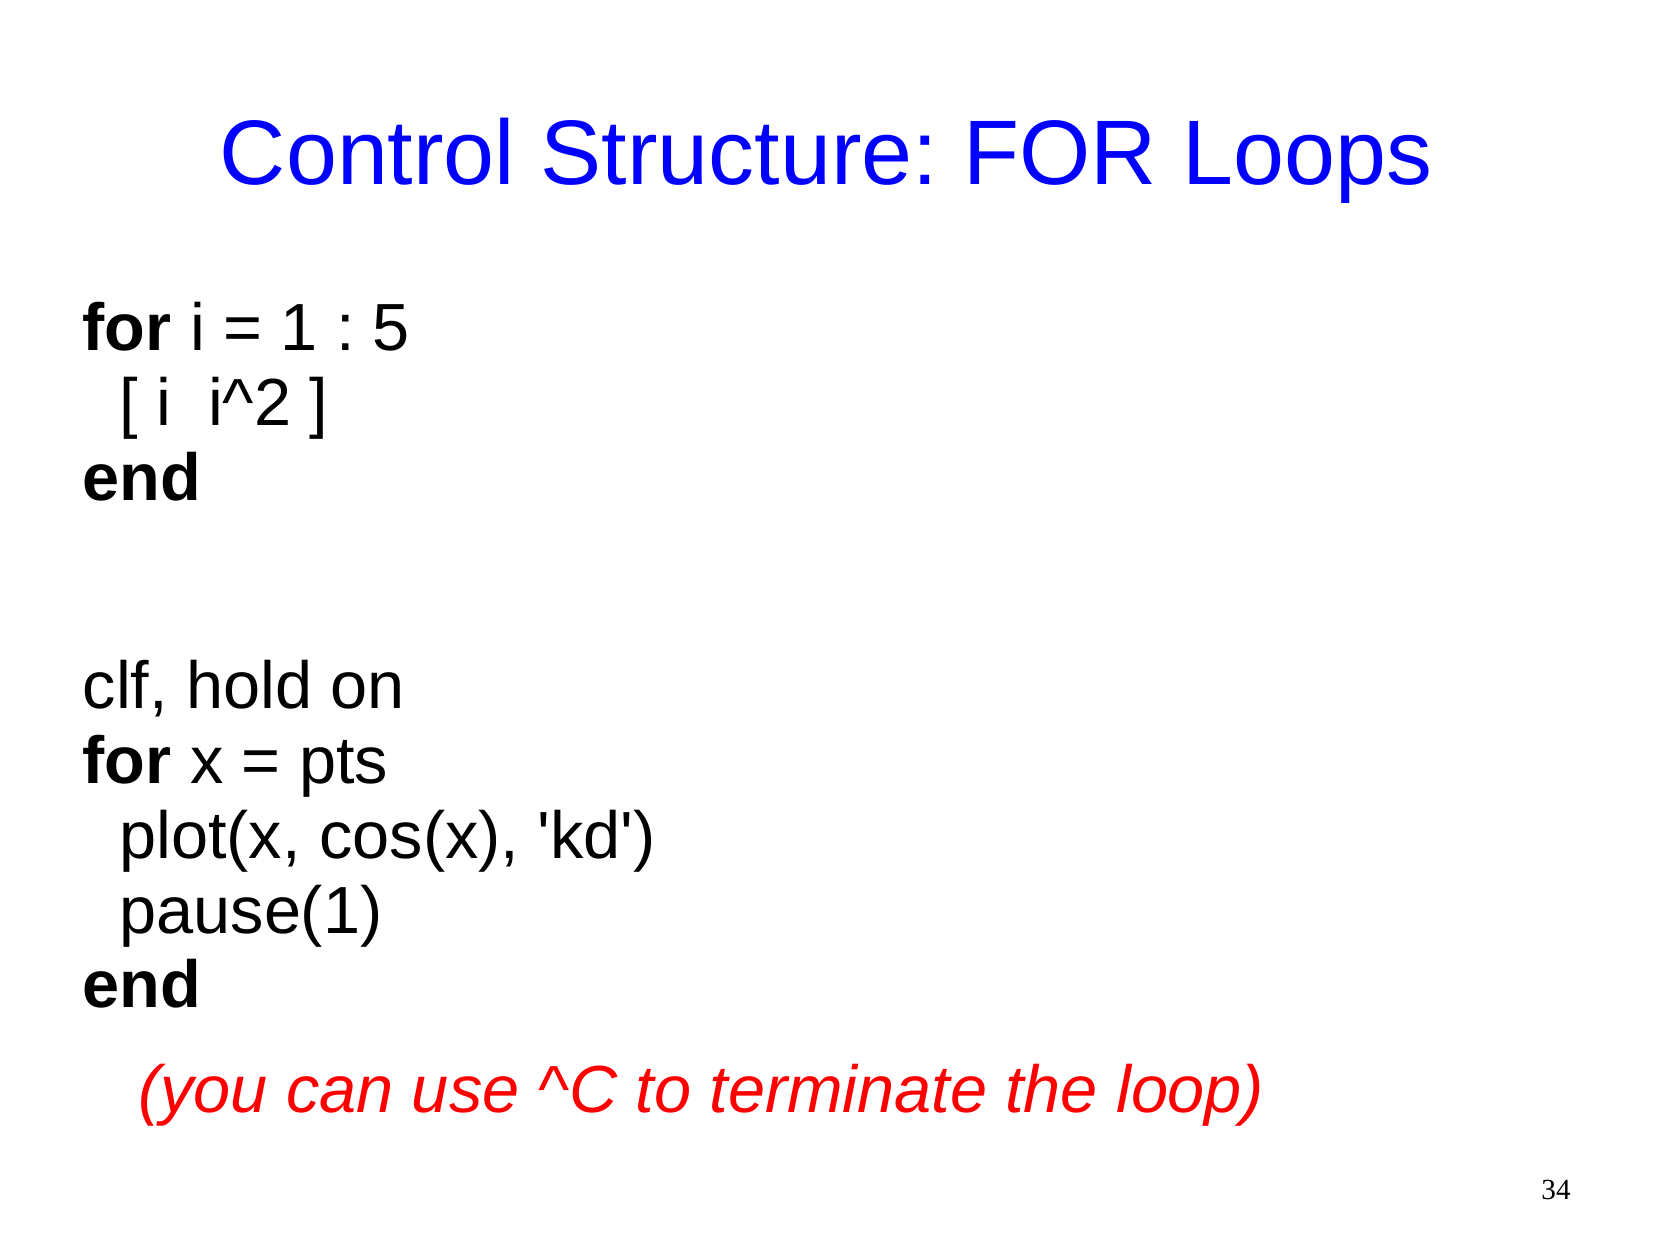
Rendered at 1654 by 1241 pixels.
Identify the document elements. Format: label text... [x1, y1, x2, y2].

title Control Structure: FOR Loops [82, 49, 1571, 257]
list for i = 1 : 5 [ i i^2 ] end clf, hold on for x = pts plot(x, cos(x), 'kd') pause(1) end (you can use ^C to terminate the loop) [82, 290, 1571, 1127]
